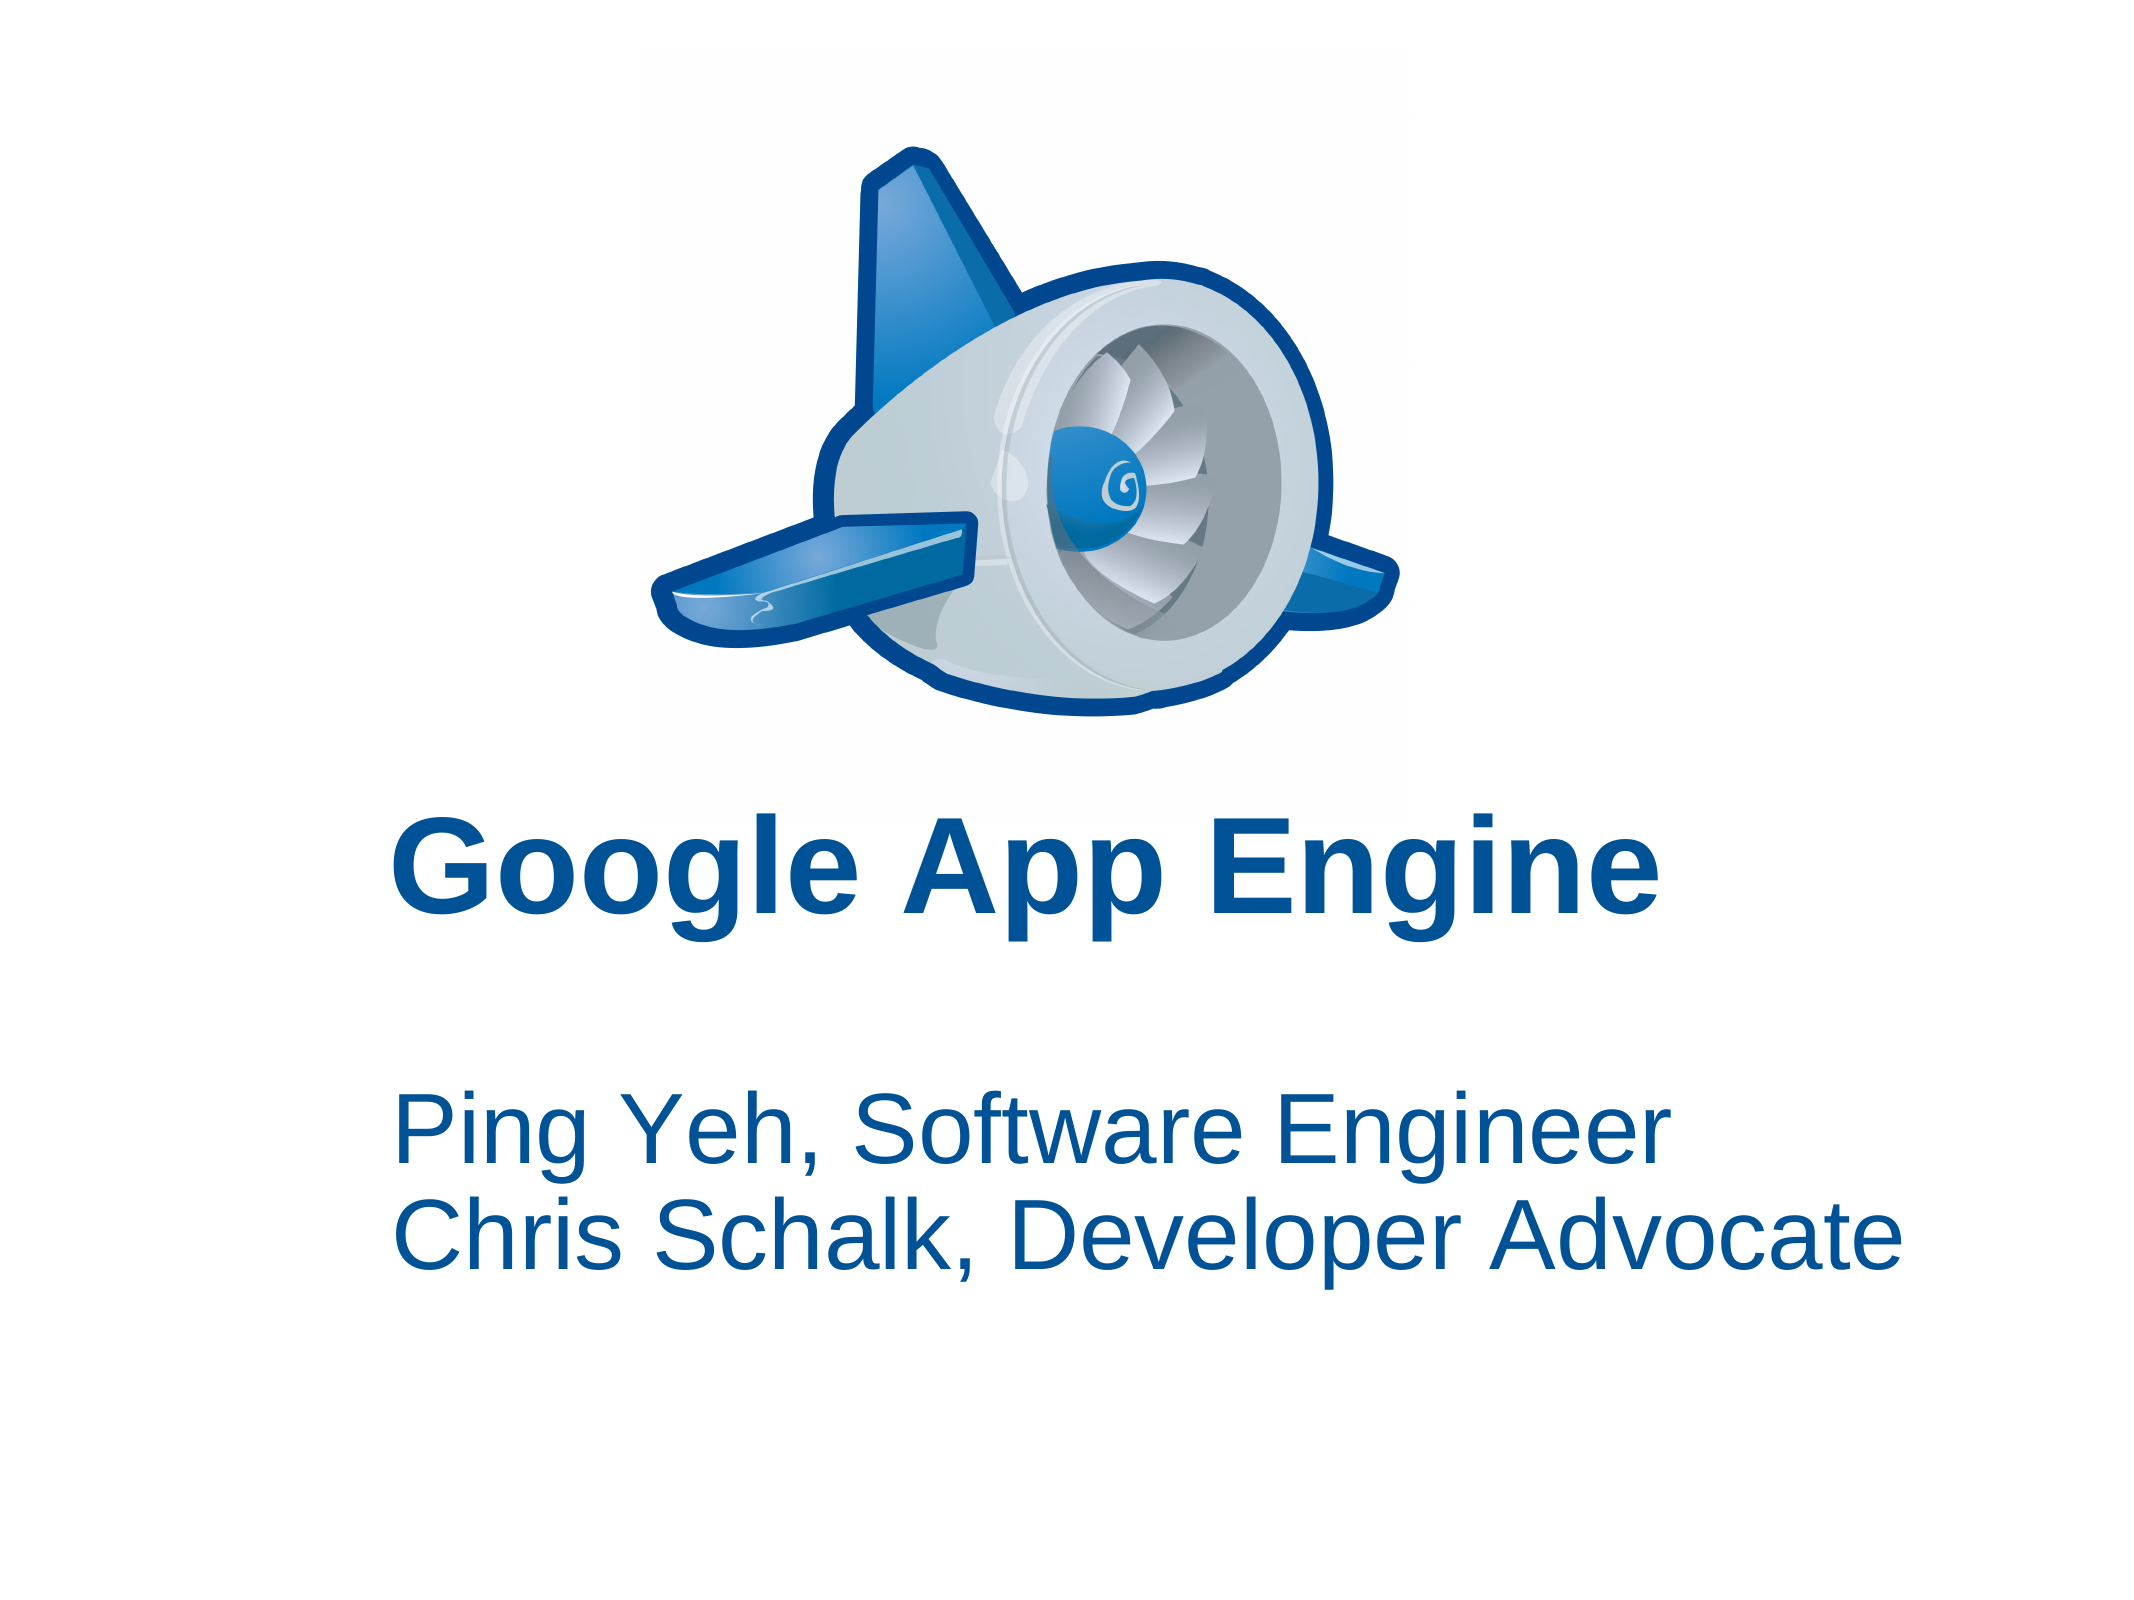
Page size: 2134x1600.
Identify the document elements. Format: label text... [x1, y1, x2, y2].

text_box Ping Yeh, Software Engineer Chris Schalk, Developer Advocate [391, 1078, 2054, 1386]
picture [640, 54, 1410, 797]
text_box Google App Engine [388, 797, 1877, 952]
